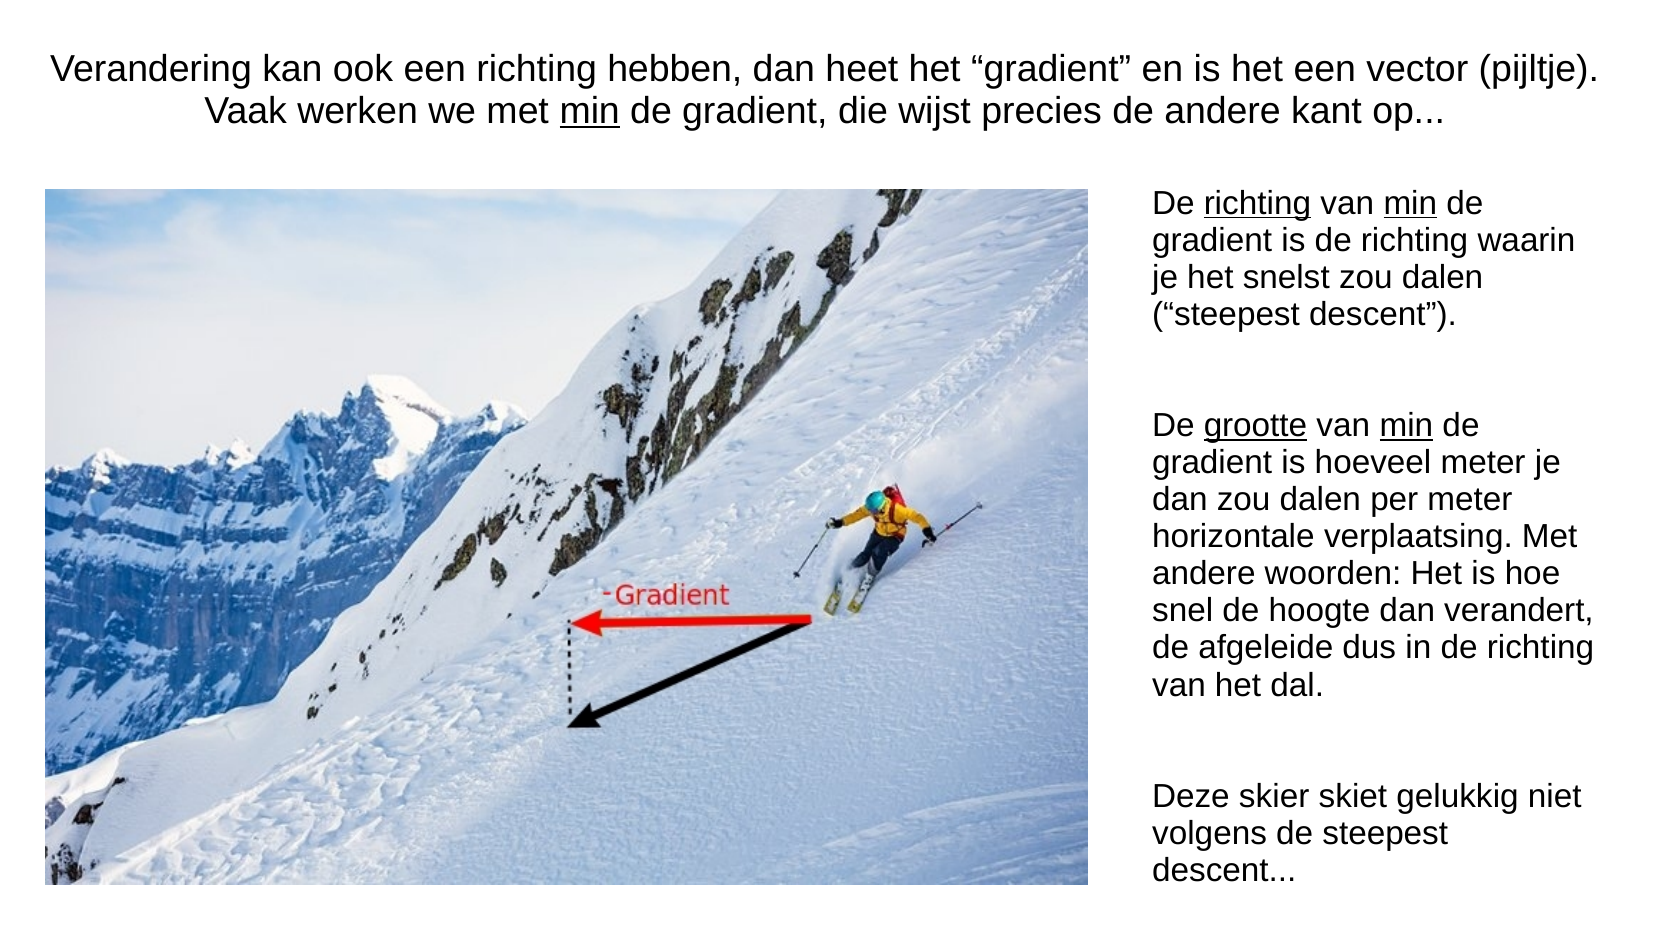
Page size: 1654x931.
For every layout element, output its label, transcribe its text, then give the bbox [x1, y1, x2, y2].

text_box De richting van min de gradient is de richting waarin je het snelst zou dalen (“steepest descent”). De grootte van min de gradient is hoeveel meter je dan zou dalen per meter horizontale verplaatsing. Met andere woorden: Het is hoe snel de hoogte dan verandert, de afgeleide dus in de richting van het dal. Deze skier skiet gelukkig niet volgens de steepest descent... [1137, 177, 1613, 896]
picture [45, 189, 1088, 885]
title Verandering kan ook een richting hebben, dan heet het “gradient” en is het een vector (pijltje). Vaak werken we met min de gradient, die wijst precies de andere kant op... [0, 0, 1651, 188]
